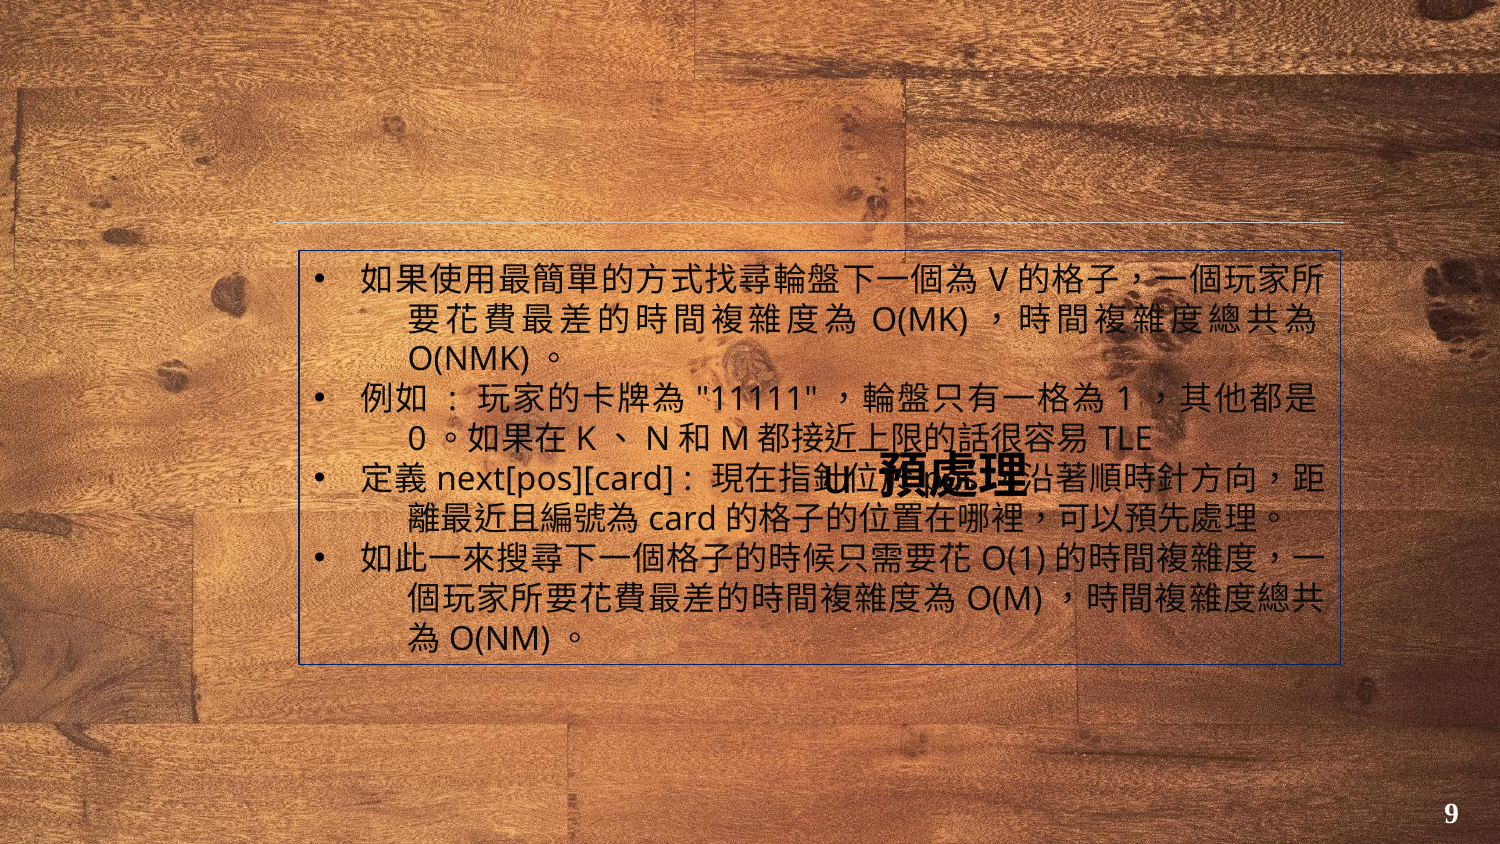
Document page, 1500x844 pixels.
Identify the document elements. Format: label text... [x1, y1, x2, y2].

title 預處理 [255, 117, 1341, 233]
slide_number 8 [1429, 779, 1500, 844]
text_box 如果使用最簡單的方式找尋輪盤下一個為V的格子，一個玩家所要花費最差的時間複雜度為O(MK)，時間複雜度總共為O(NMK)。 例如 : 玩家的卡牌為"11111"，輪盤只有一格為1，其他都是0。如果在K、N和M都接近上限的話很容易TLE 定義next[pos][card] : 現在指針位於pos，沿著順時針方向，距離最近且編號為card的格子的位置在哪裡，可以預先處理。 如此一來搜尋下一個格子的時候只需要花O(1)的時間複雜度，一個玩家所要花費最差的時間複雜度為O(M)，時間複雜度總共為O(NM)。 [298, 250, 1341, 629]
